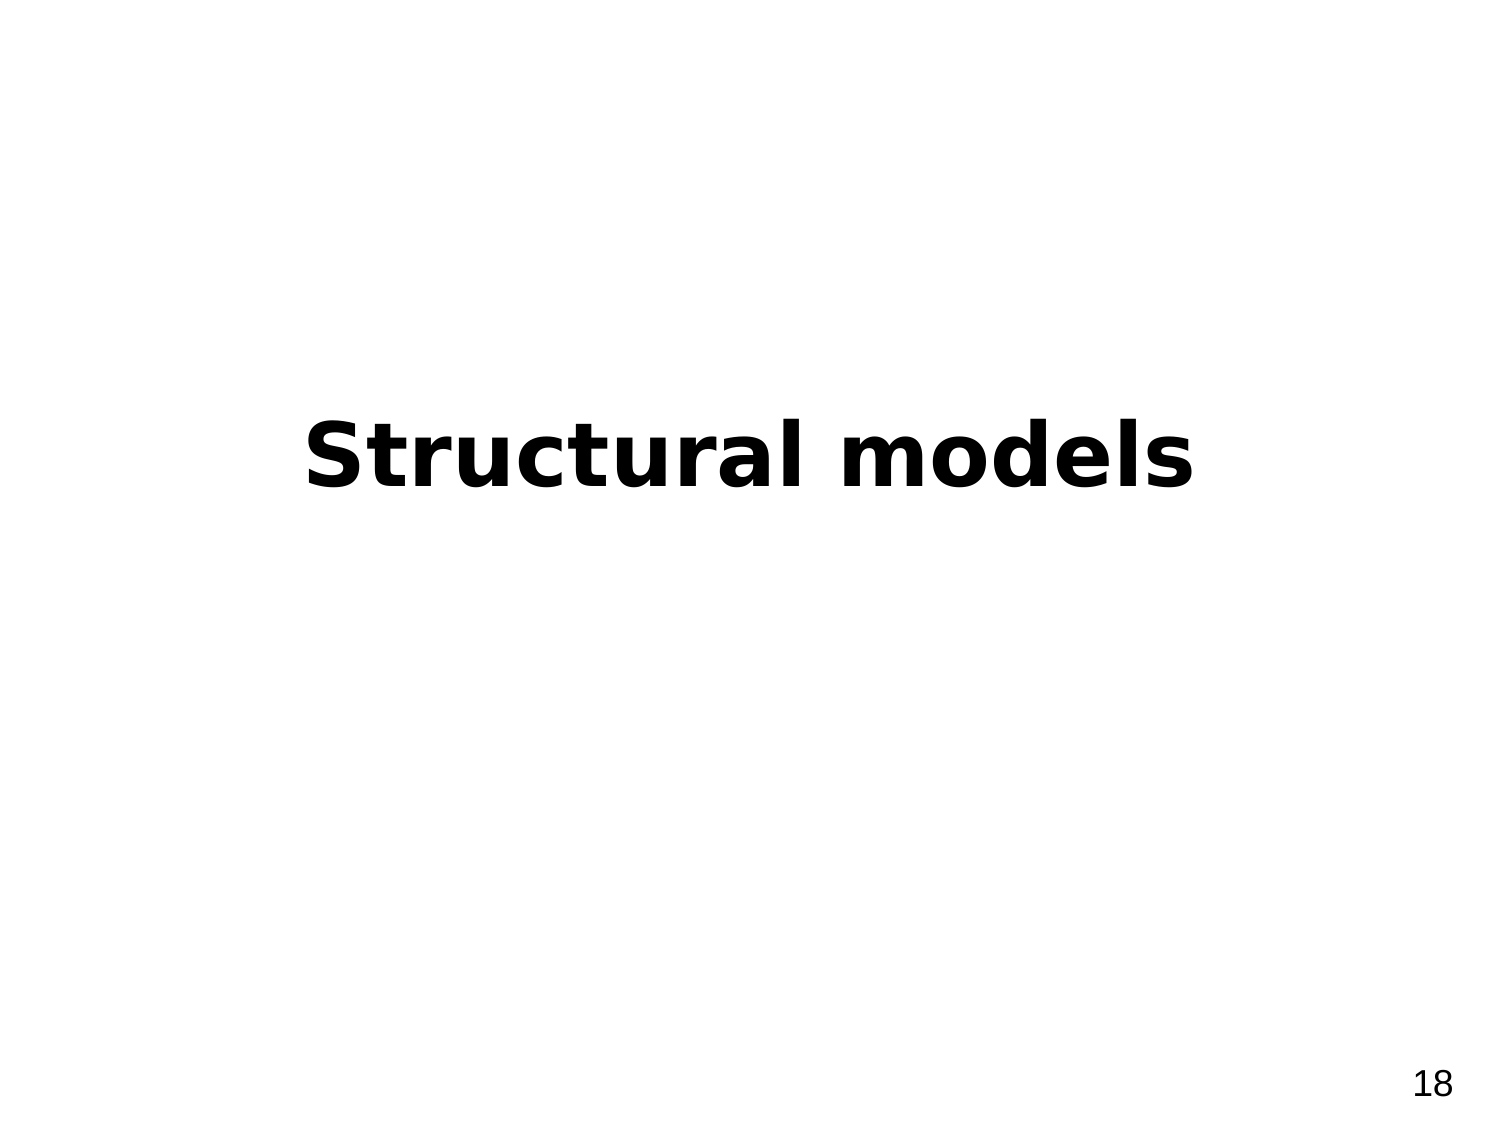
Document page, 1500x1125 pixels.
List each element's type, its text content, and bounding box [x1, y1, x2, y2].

title Structural models [75, 357, 1425, 546]
